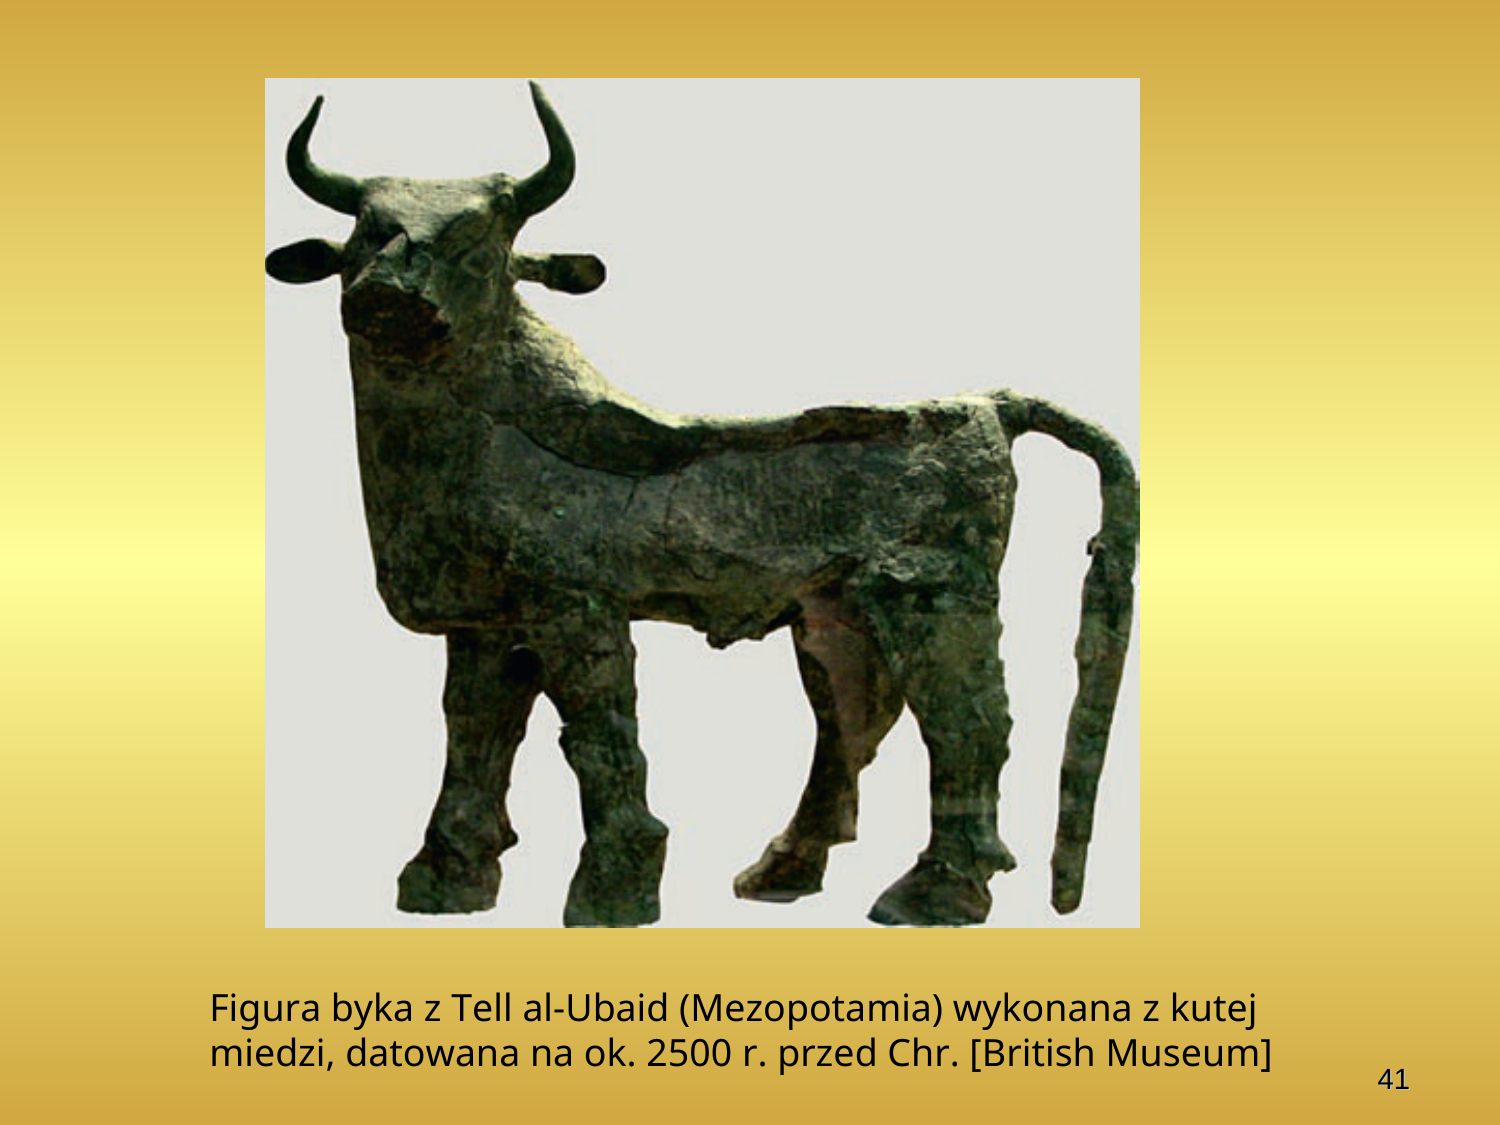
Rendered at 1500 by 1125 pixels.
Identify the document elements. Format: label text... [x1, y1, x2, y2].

text_box <numer> [1074, 1024, 1426, 1103]
text_box Figura byka z Tell al-Ubaid (Mezopotamia) wykonana z kutej miedzi, datowana na ok. 2500 r. przed Chr. [British Museum] [194, 976, 1329, 1082]
text_box [265, 78, 1140, 928]
